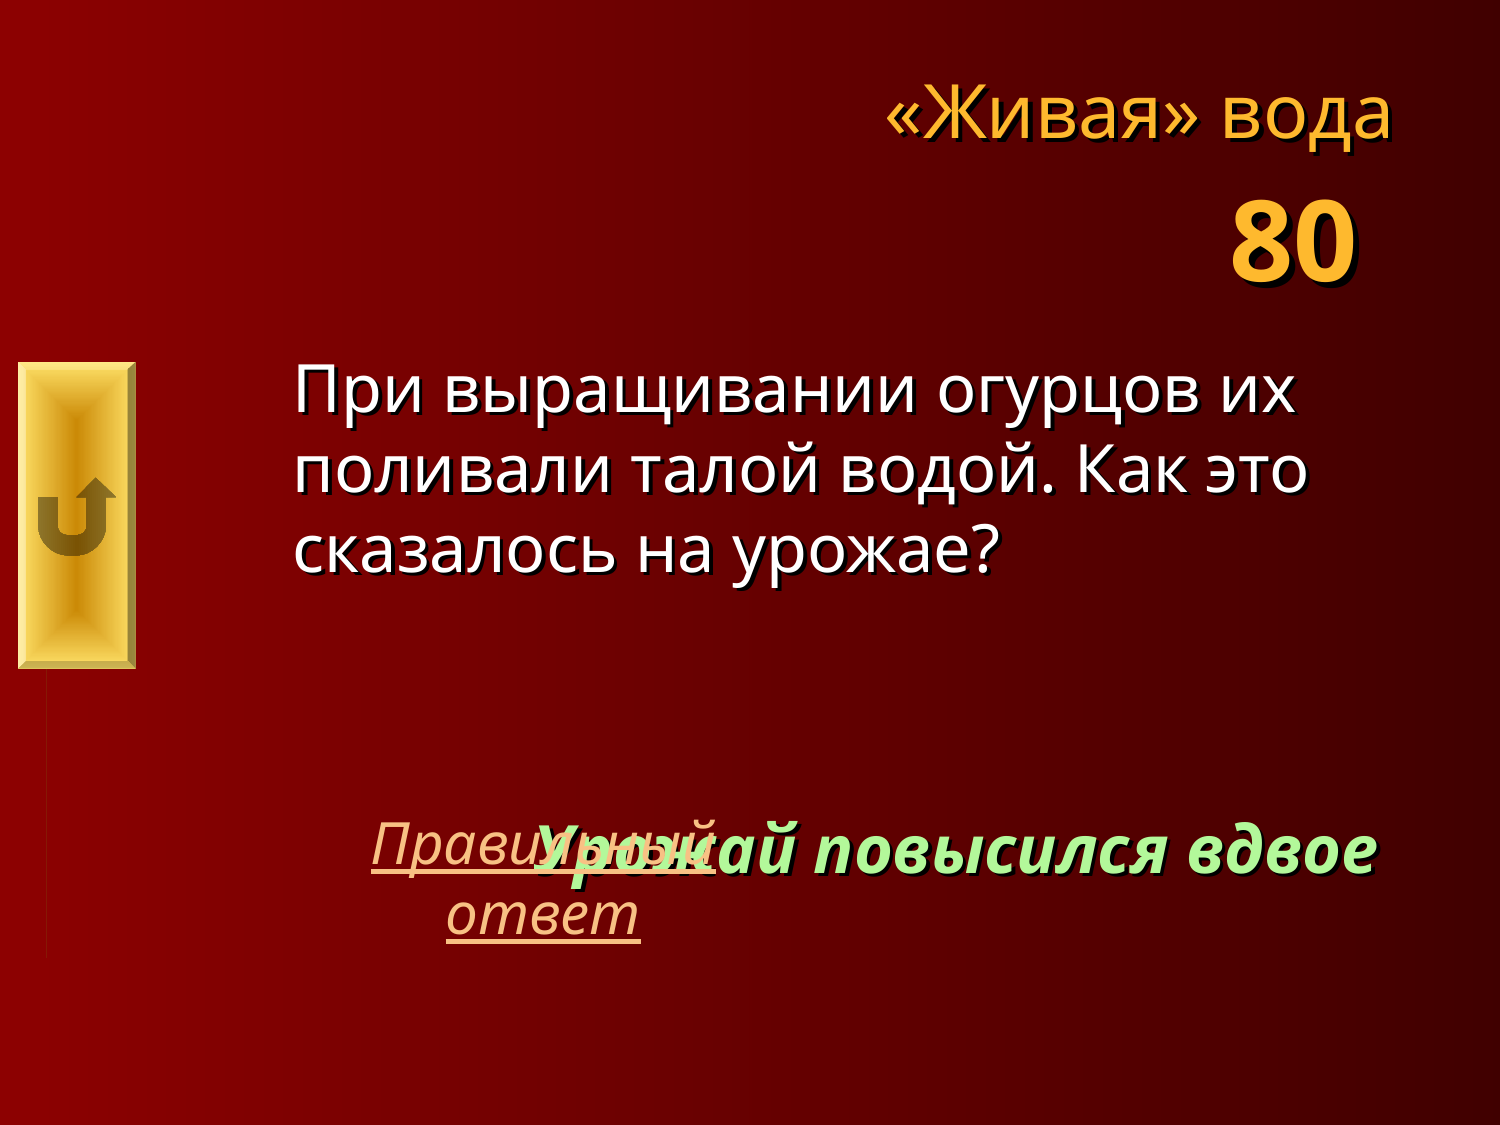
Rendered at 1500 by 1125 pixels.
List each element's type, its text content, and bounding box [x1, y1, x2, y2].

text_box 60 [17, 361, 26, 669]
text_box 80 [1163, 160, 1424, 291]
text_box Урожай повысился вдвое [253, 798, 1412, 1094]
subtitle При выращивании огурцов их поливали талой водой. Как это сказалось на урожае? [277, 337, 1447, 764]
text_box Правильный ответ [253, 798, 833, 882]
text_box [19, 361, 136, 669]
title «Живая» вода [797, 54, 1483, 161]
